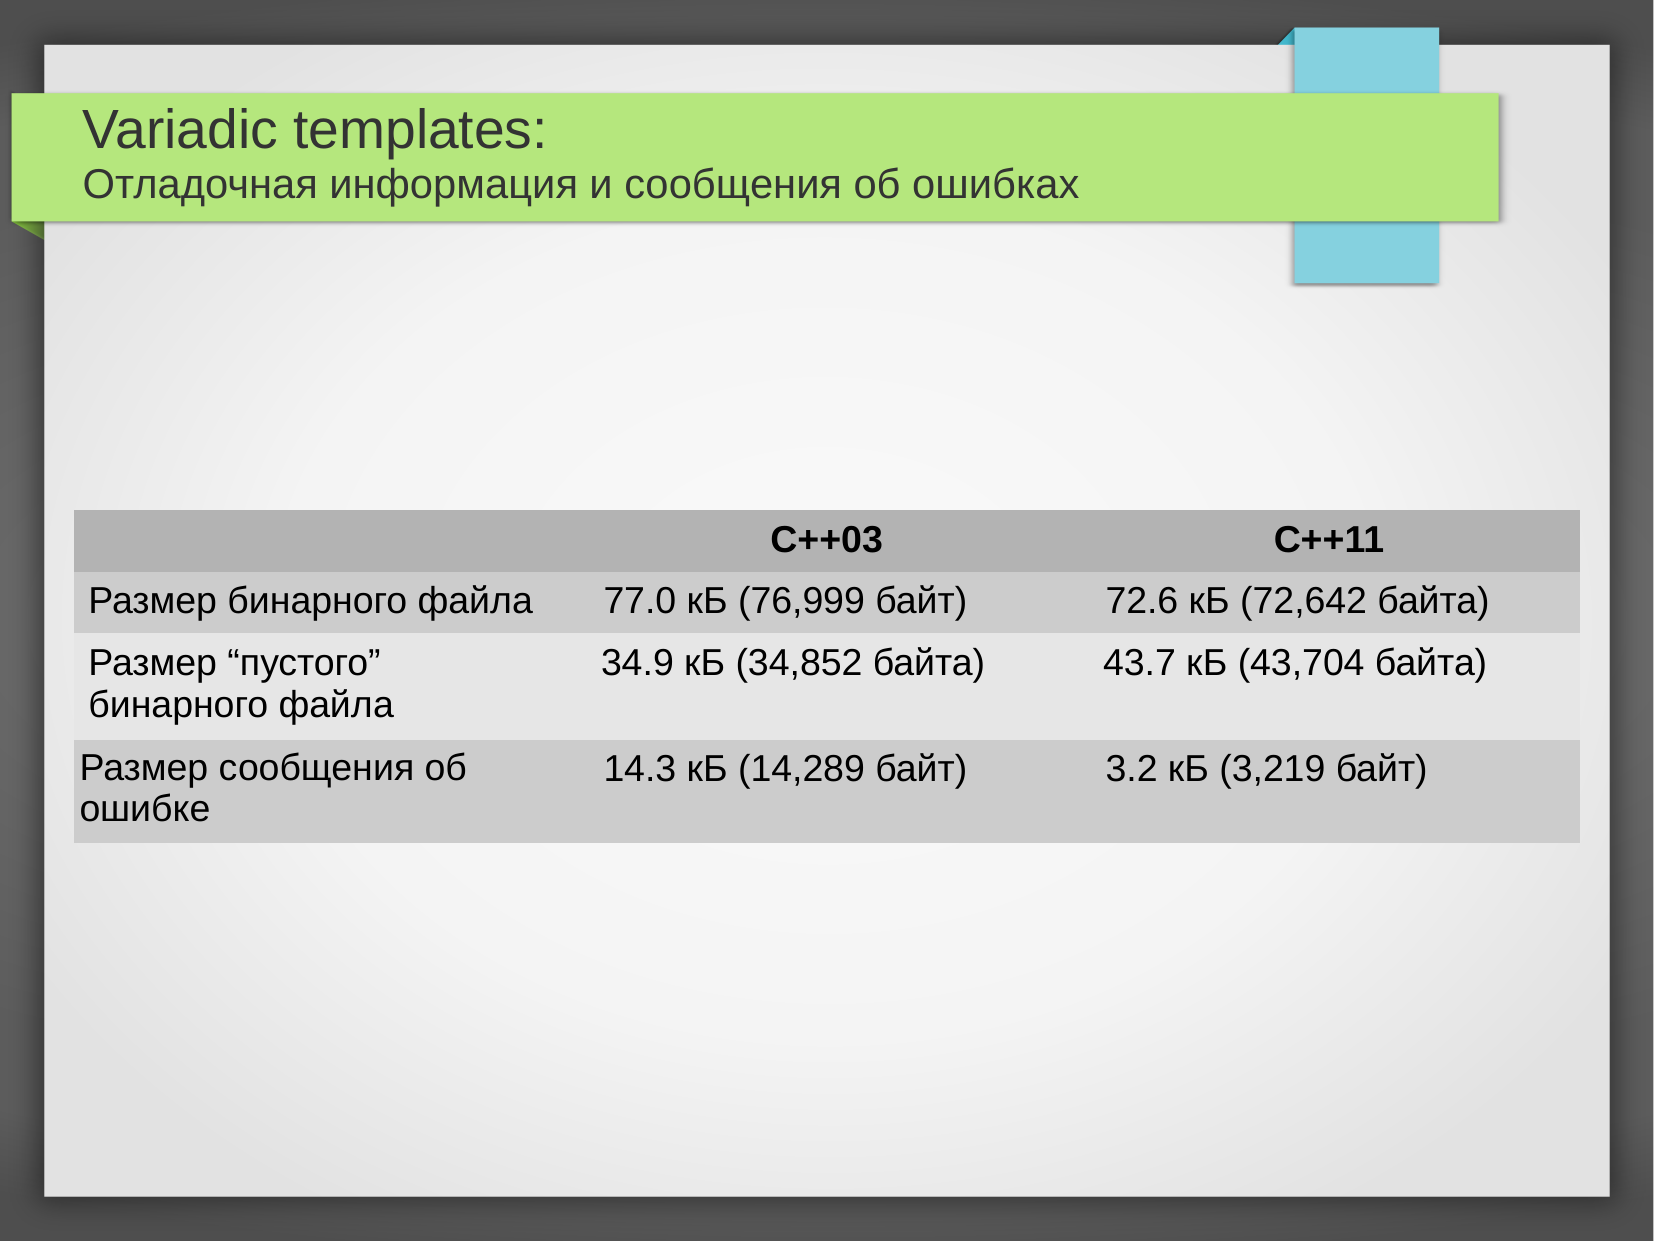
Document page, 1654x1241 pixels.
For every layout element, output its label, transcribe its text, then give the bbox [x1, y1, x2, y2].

table_header [74, 510, 576, 572]
table_cell 14.3 кБ (14,289 байт) [576, 740, 1078, 843]
table_header С++11 [1078, 510, 1580, 572]
table_cell Размер бинарного файла [74, 572, 576, 633]
table_cell 43.7 кБ (43,704 байта) [1078, 633, 1580, 740]
title Variadic templates: Отладочная информация и сообщения об ошибках [82, 49, 1571, 257]
table_cell 77.0 кБ (76,999 байт) [576, 572, 1078, 633]
picture [0, 0, 1654, 1241]
table_header С++03 [576, 510, 1078, 572]
table_cell 72.6 кБ (72,642 байта) [1078, 572, 1580, 633]
table_cell Размер “пустого” бинарного файла [74, 633, 576, 740]
table_cell Размер сообщения об ошибке [74, 740, 576, 843]
table_cell 34.9 кБ (34,852 байта) [576, 633, 1078, 740]
table_cell 3.2 кБ (3,219 байт) [1078, 740, 1580, 843]
